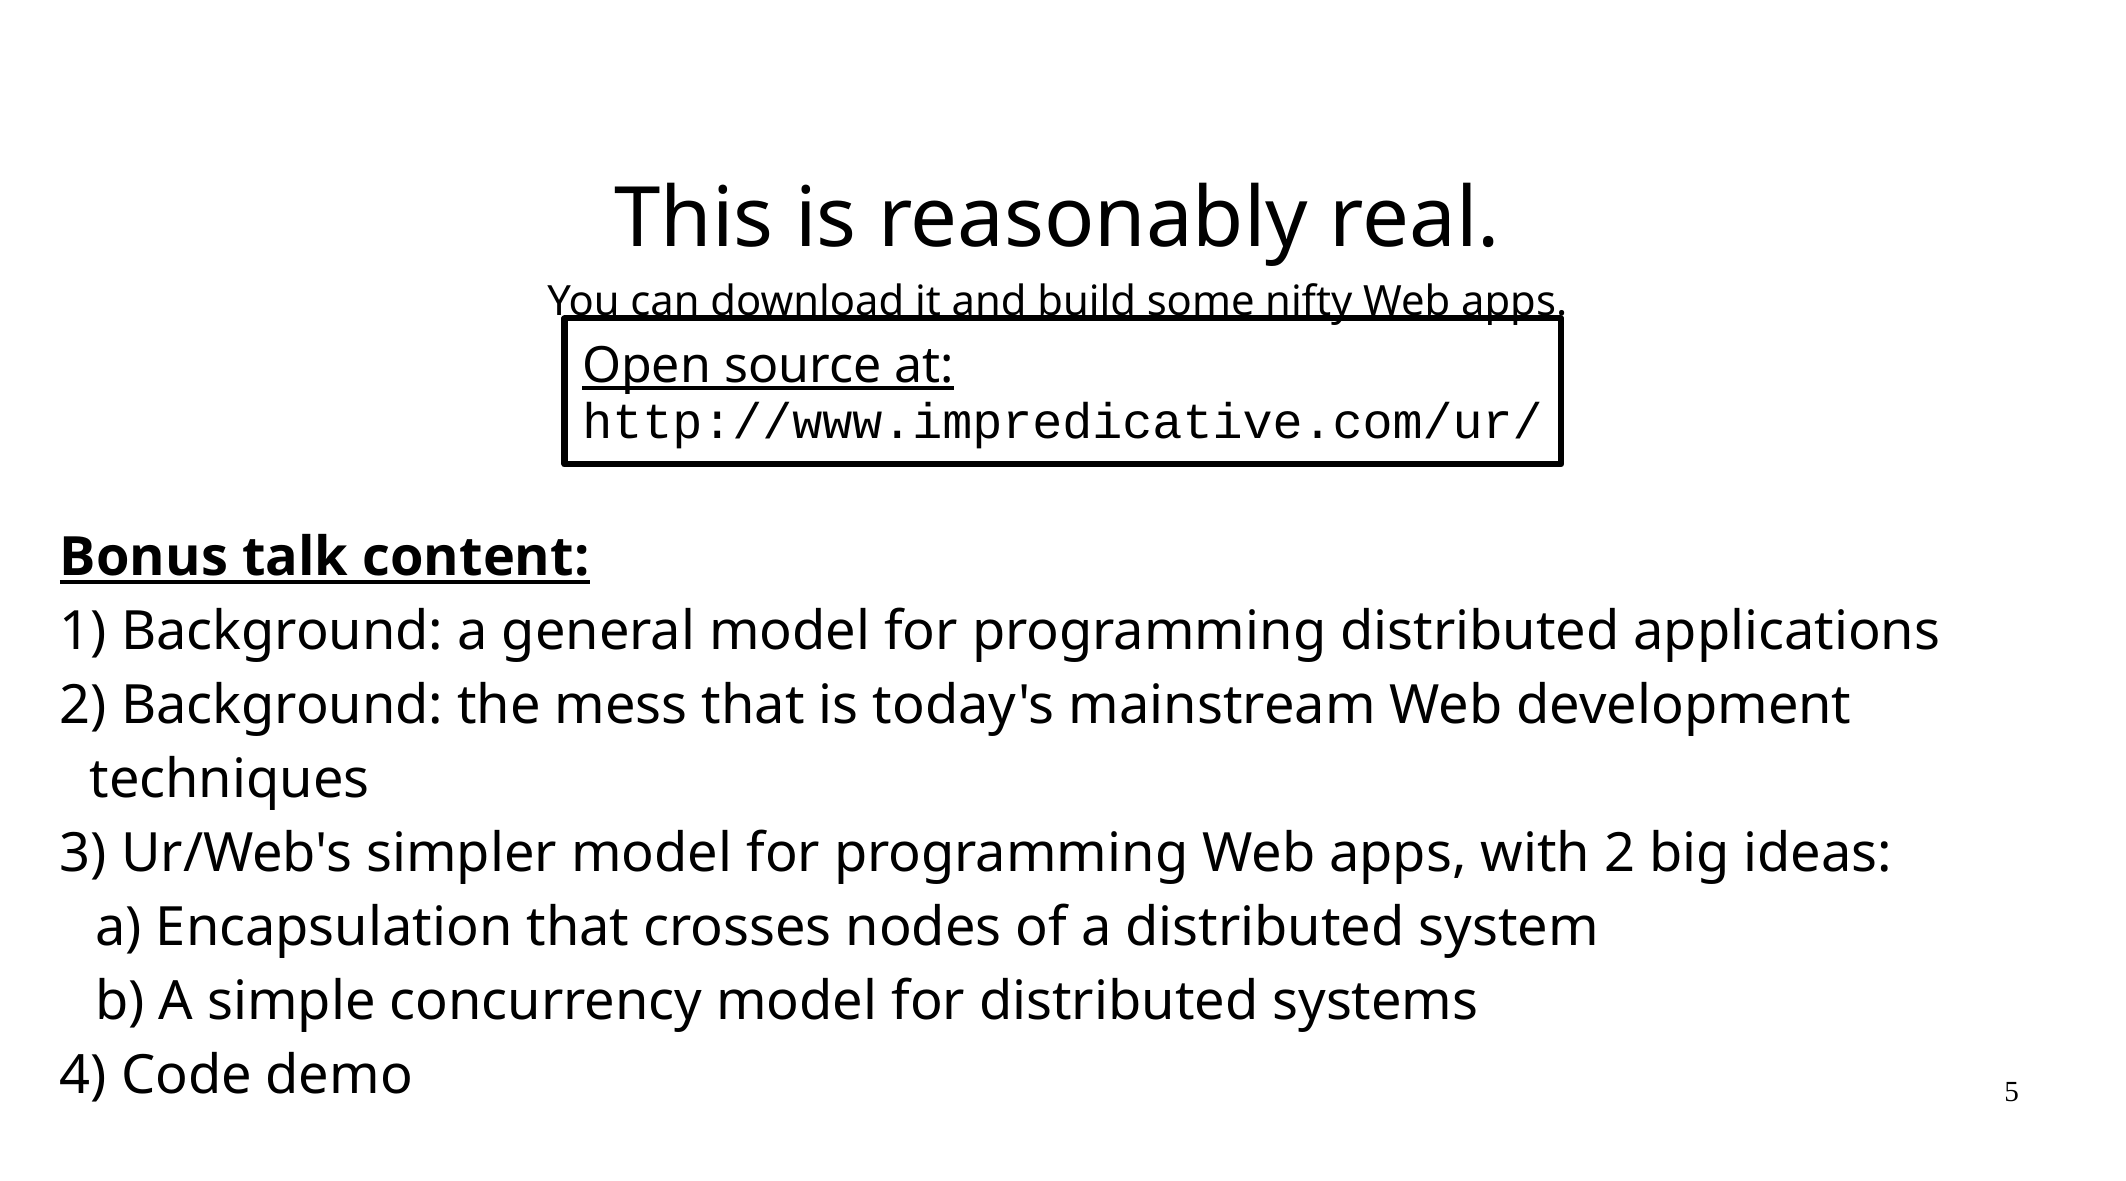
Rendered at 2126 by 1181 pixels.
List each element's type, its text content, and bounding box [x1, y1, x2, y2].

text_box Open source at: http://www.impredicative.com/ur/ [564, 318, 1562, 455]
text_box This is reasonably real. You can download it and build some nifty Web apps. [60, 150, 2056, 311]
text_box Bonus talk content: Background: a general model for programming distributed applications Background: the mess that is today's mainstream Web development techniques Ur/Web's simpler model for programming Web apps, with 2 big ideas: Encapsulation that crosses nodes of a distributed system A simple concurrency model for distributed systems Code demo [45, 510, 2101, 966]
